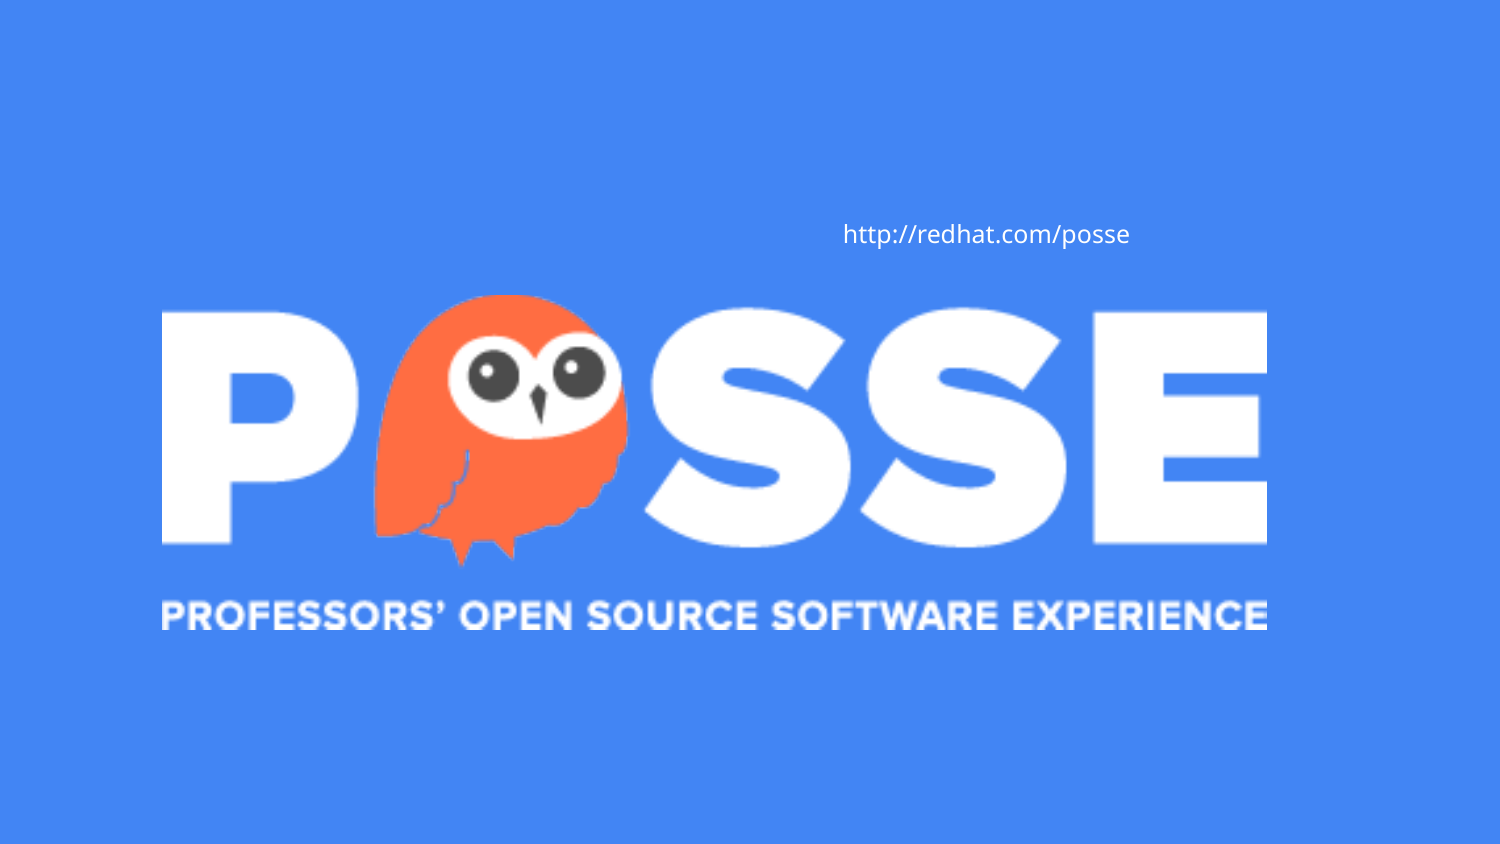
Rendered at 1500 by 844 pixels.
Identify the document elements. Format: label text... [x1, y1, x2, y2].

picture [162, 295, 1267, 631]
text_box http://redhat.com/posse [827, 192, 1321, 270]
list [59, 296, 1408, 741]
